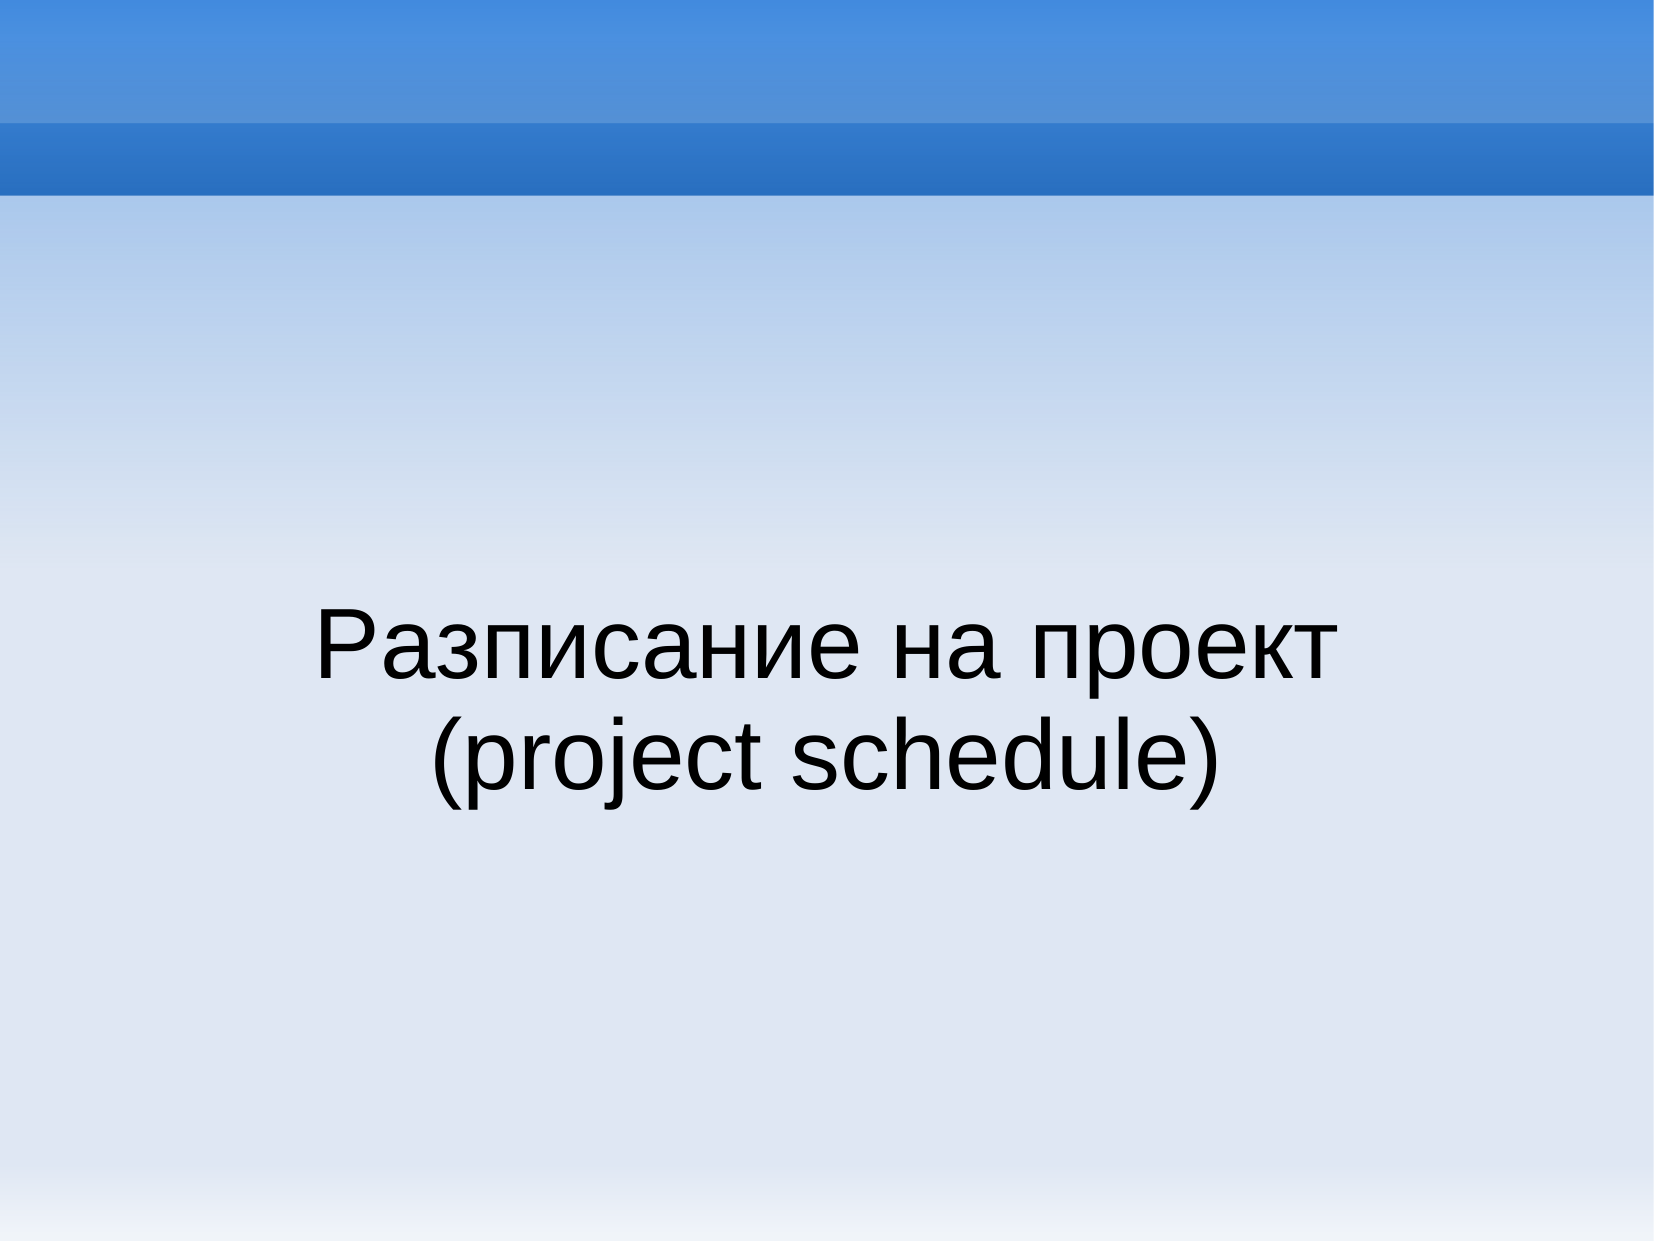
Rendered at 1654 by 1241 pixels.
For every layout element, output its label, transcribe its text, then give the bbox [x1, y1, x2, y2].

subtitle Разписание на проект (project schedule) [82, 290, 1571, 1109]
title [76, 0, 1565, 208]
picture [0, 0, 1654, 1241]
